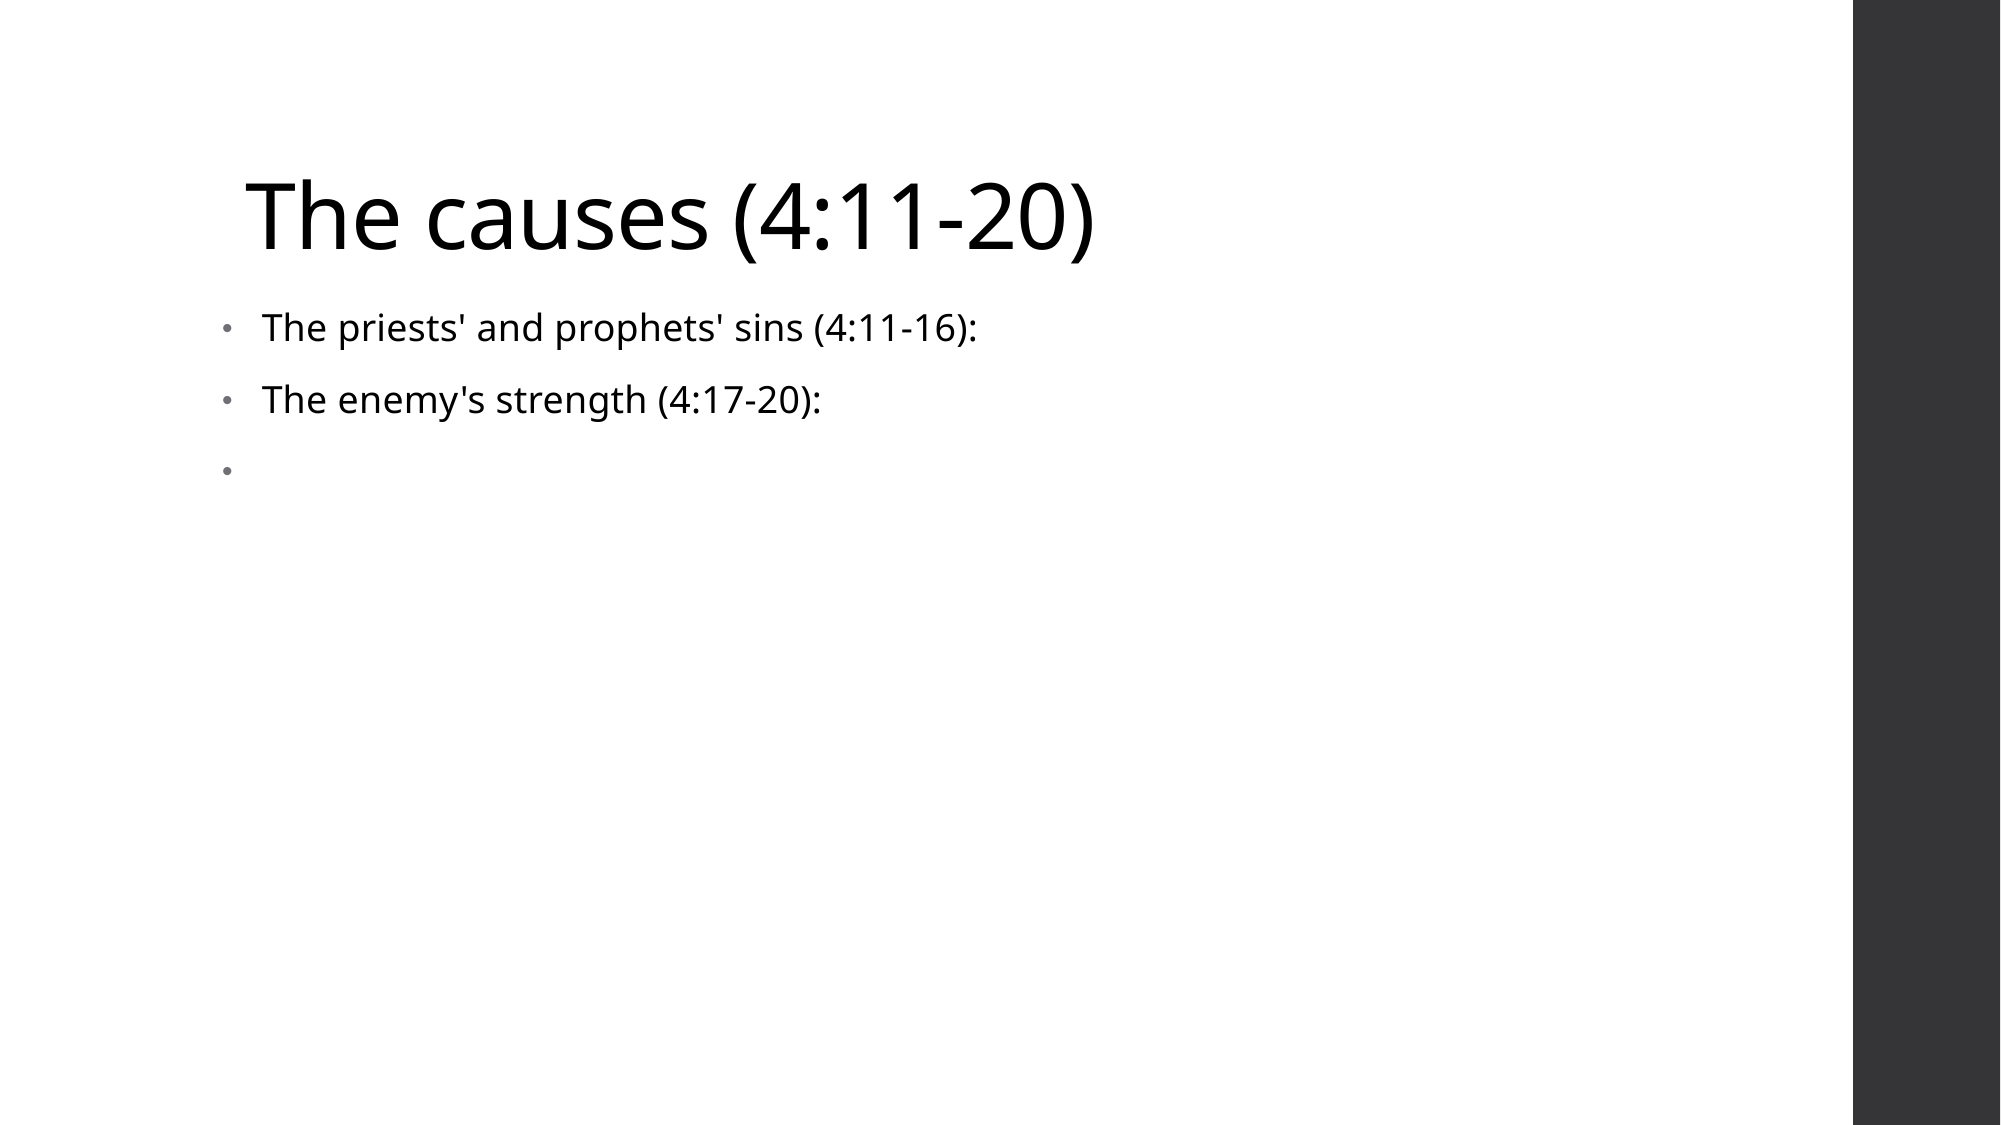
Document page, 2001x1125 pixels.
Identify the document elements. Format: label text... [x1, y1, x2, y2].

list The priests' and prophets' sins (4:11-16): The enemy's strength (4:17-20): [206, 299, 1617, 1014]
title The causes (4:11-20) [206, 60, 1797, 278]
